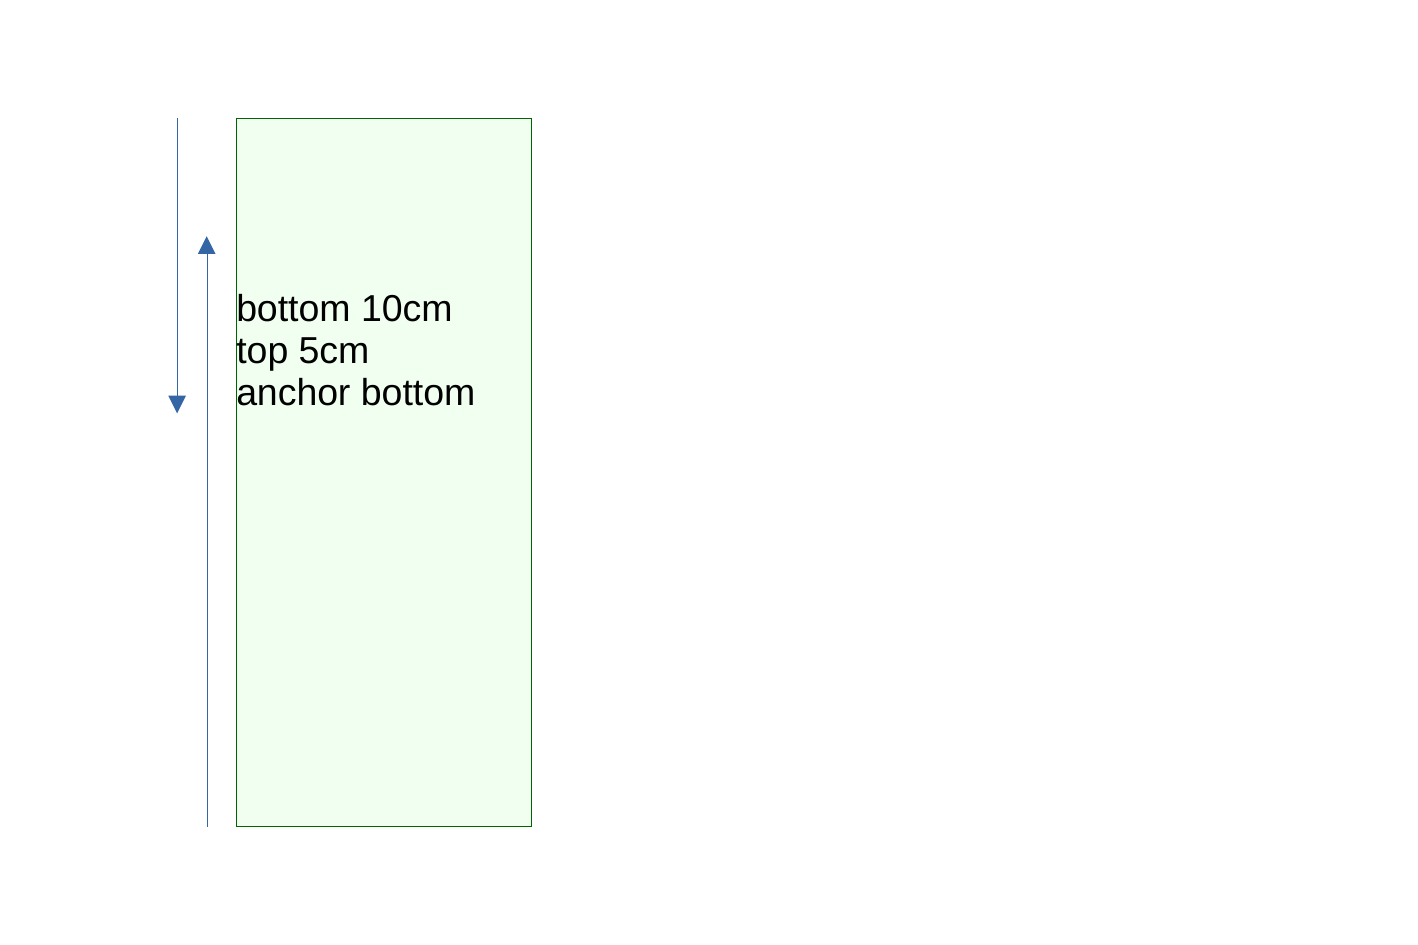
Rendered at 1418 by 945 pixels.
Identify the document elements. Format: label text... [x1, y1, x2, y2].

text_box bottom 10cm top 5cm anchor bottom [236, 118, 532, 827]
